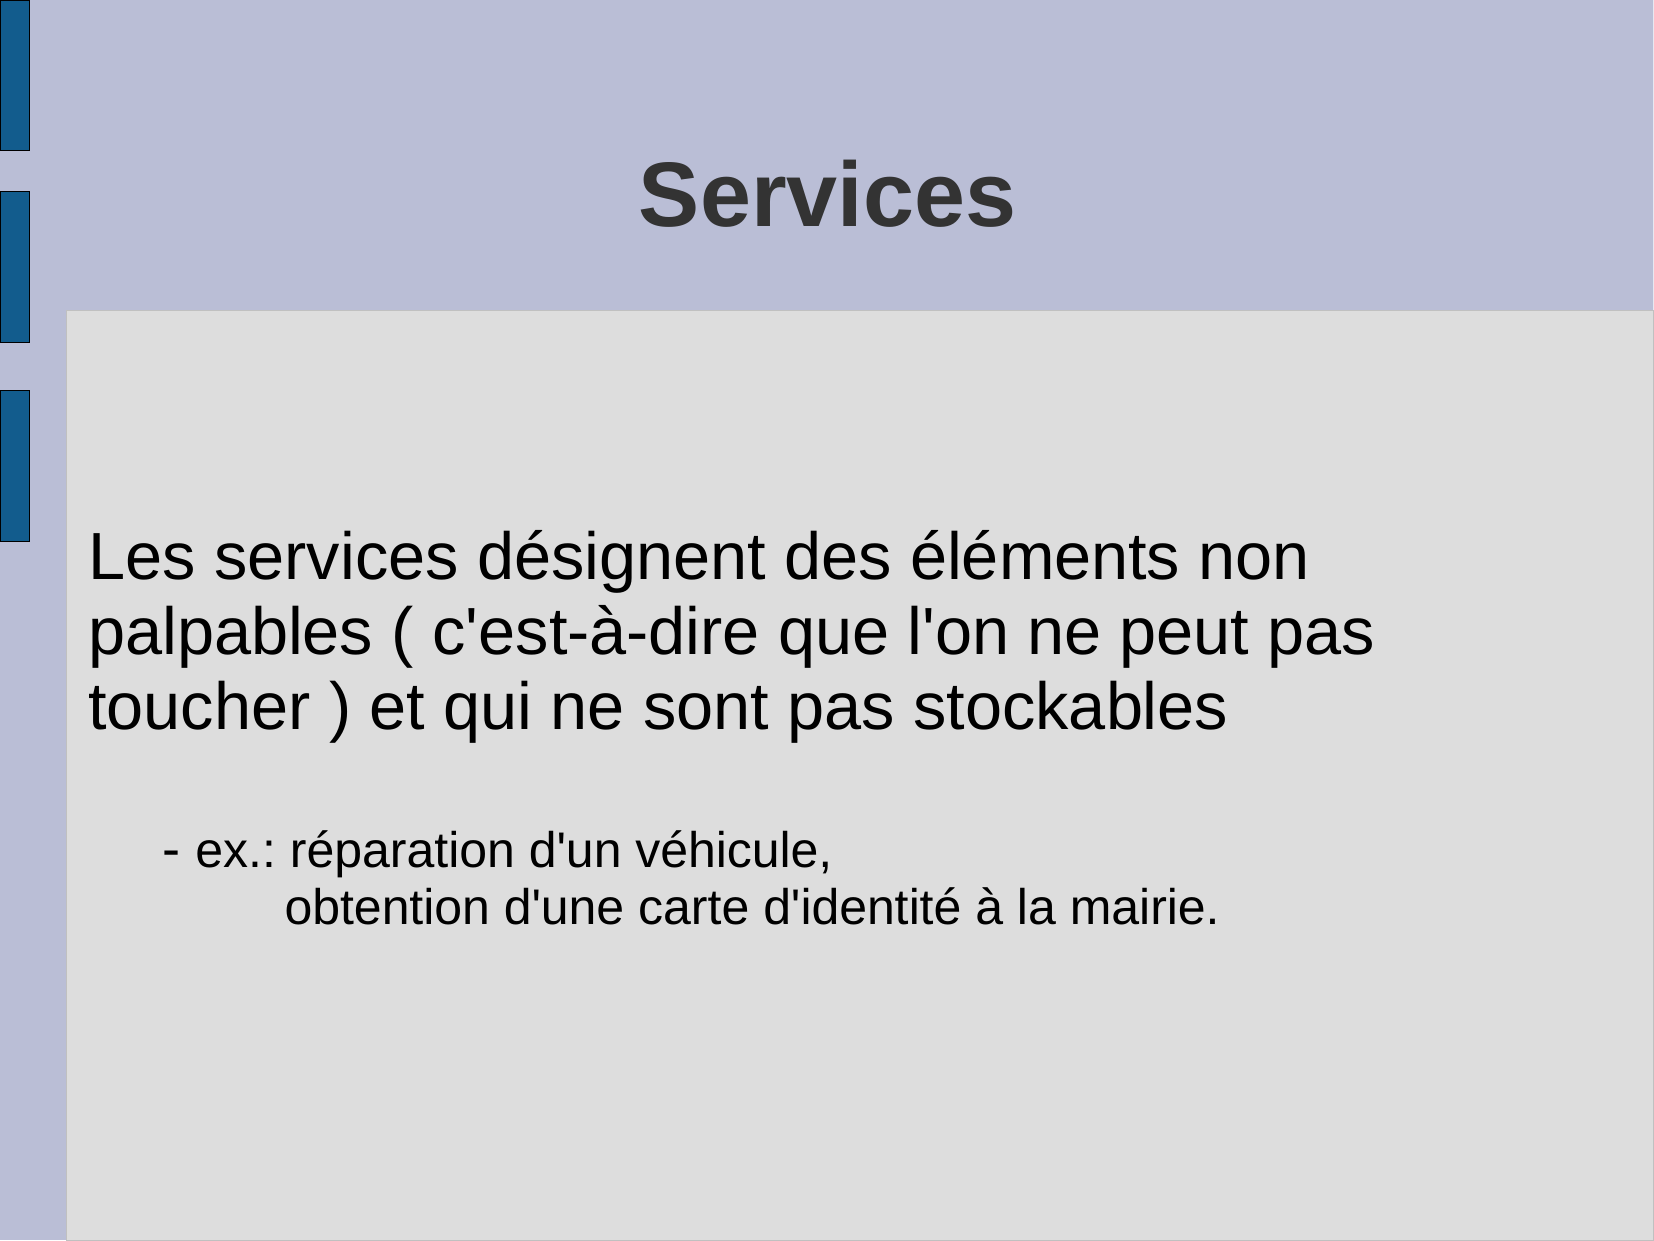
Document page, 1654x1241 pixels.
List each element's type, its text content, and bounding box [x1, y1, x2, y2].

text_box Les services désignent des éléments non palpables ( c'est-à-dire que l'on ne peut pas toucher ) et qui ne sont pas stockables - ex.: réparation d'un véhicule, obtention d'une carte d'identité à la mairie. [88, 295, 1595, 935]
title Services [121, 91, 1534, 295]
text_box [265, 856, 279, 913]
